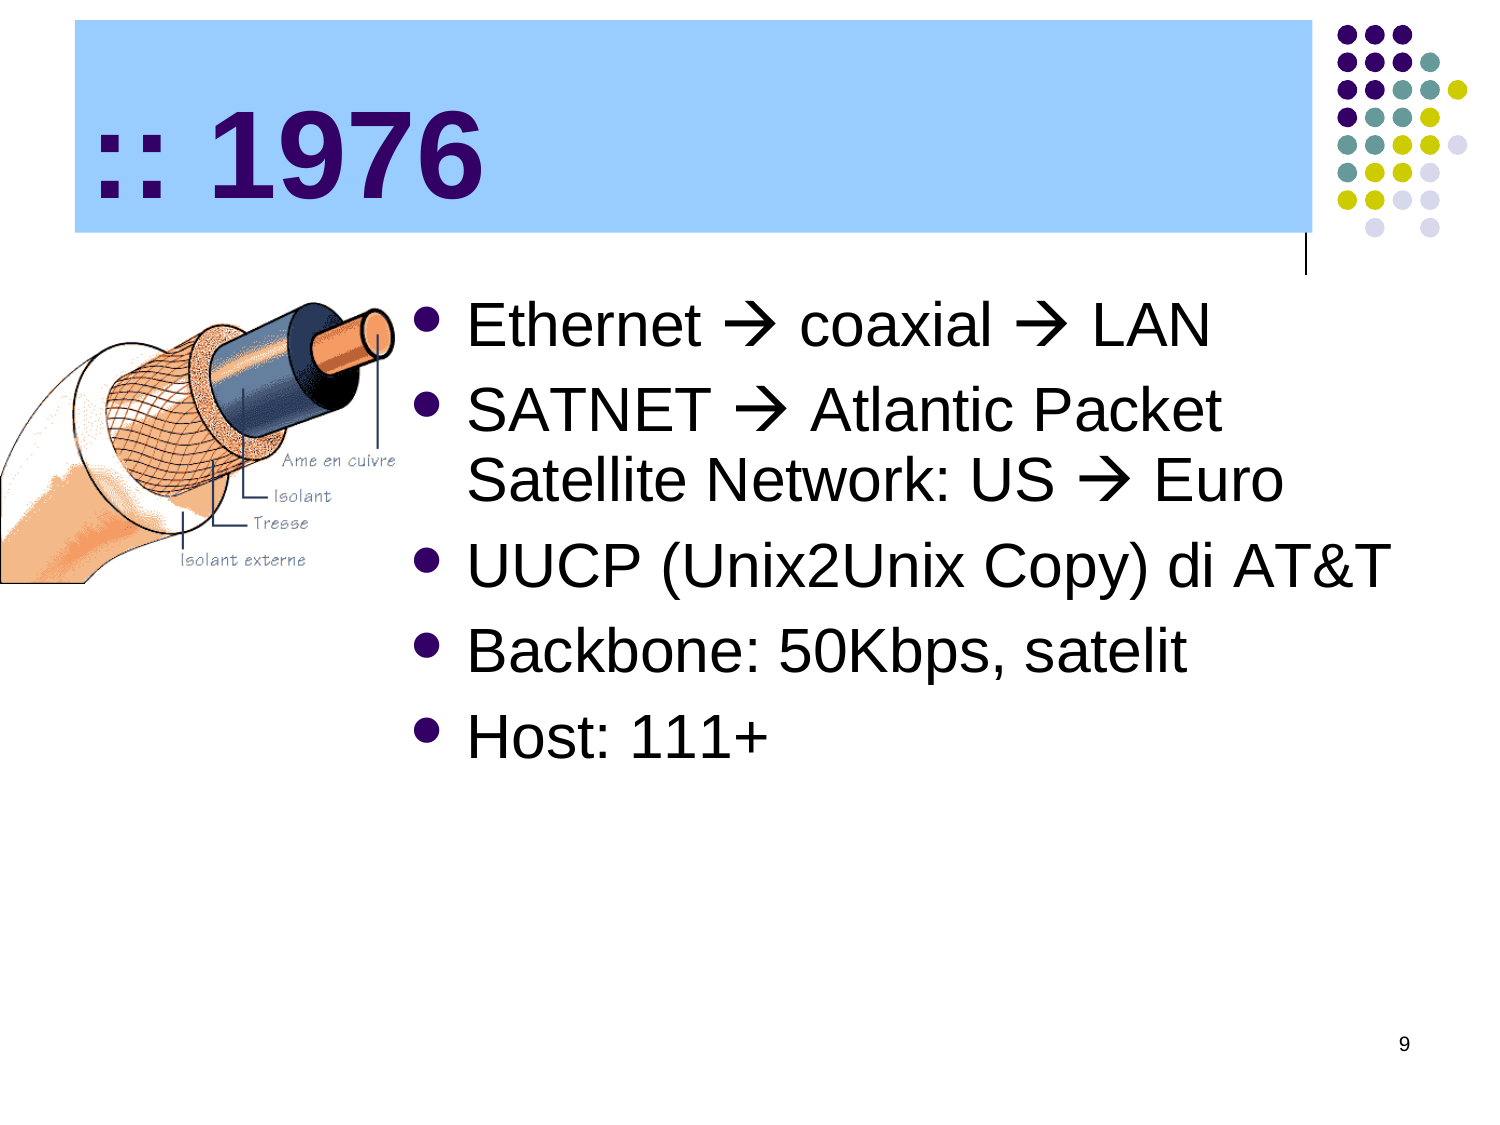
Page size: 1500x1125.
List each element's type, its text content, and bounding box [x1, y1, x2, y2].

title :: 1976 [74, 20, 1313, 233]
list Ethernet  coaxial  LAN SATNET  Atlantic Packet Satellite Network: US  Euro UUCP (Unix2Unix Copy) di AT&T Backbone: 50Kbps, satelit Host: 111+ [395, 282, 1426, 1006]
picture [0, 302, 396, 584]
